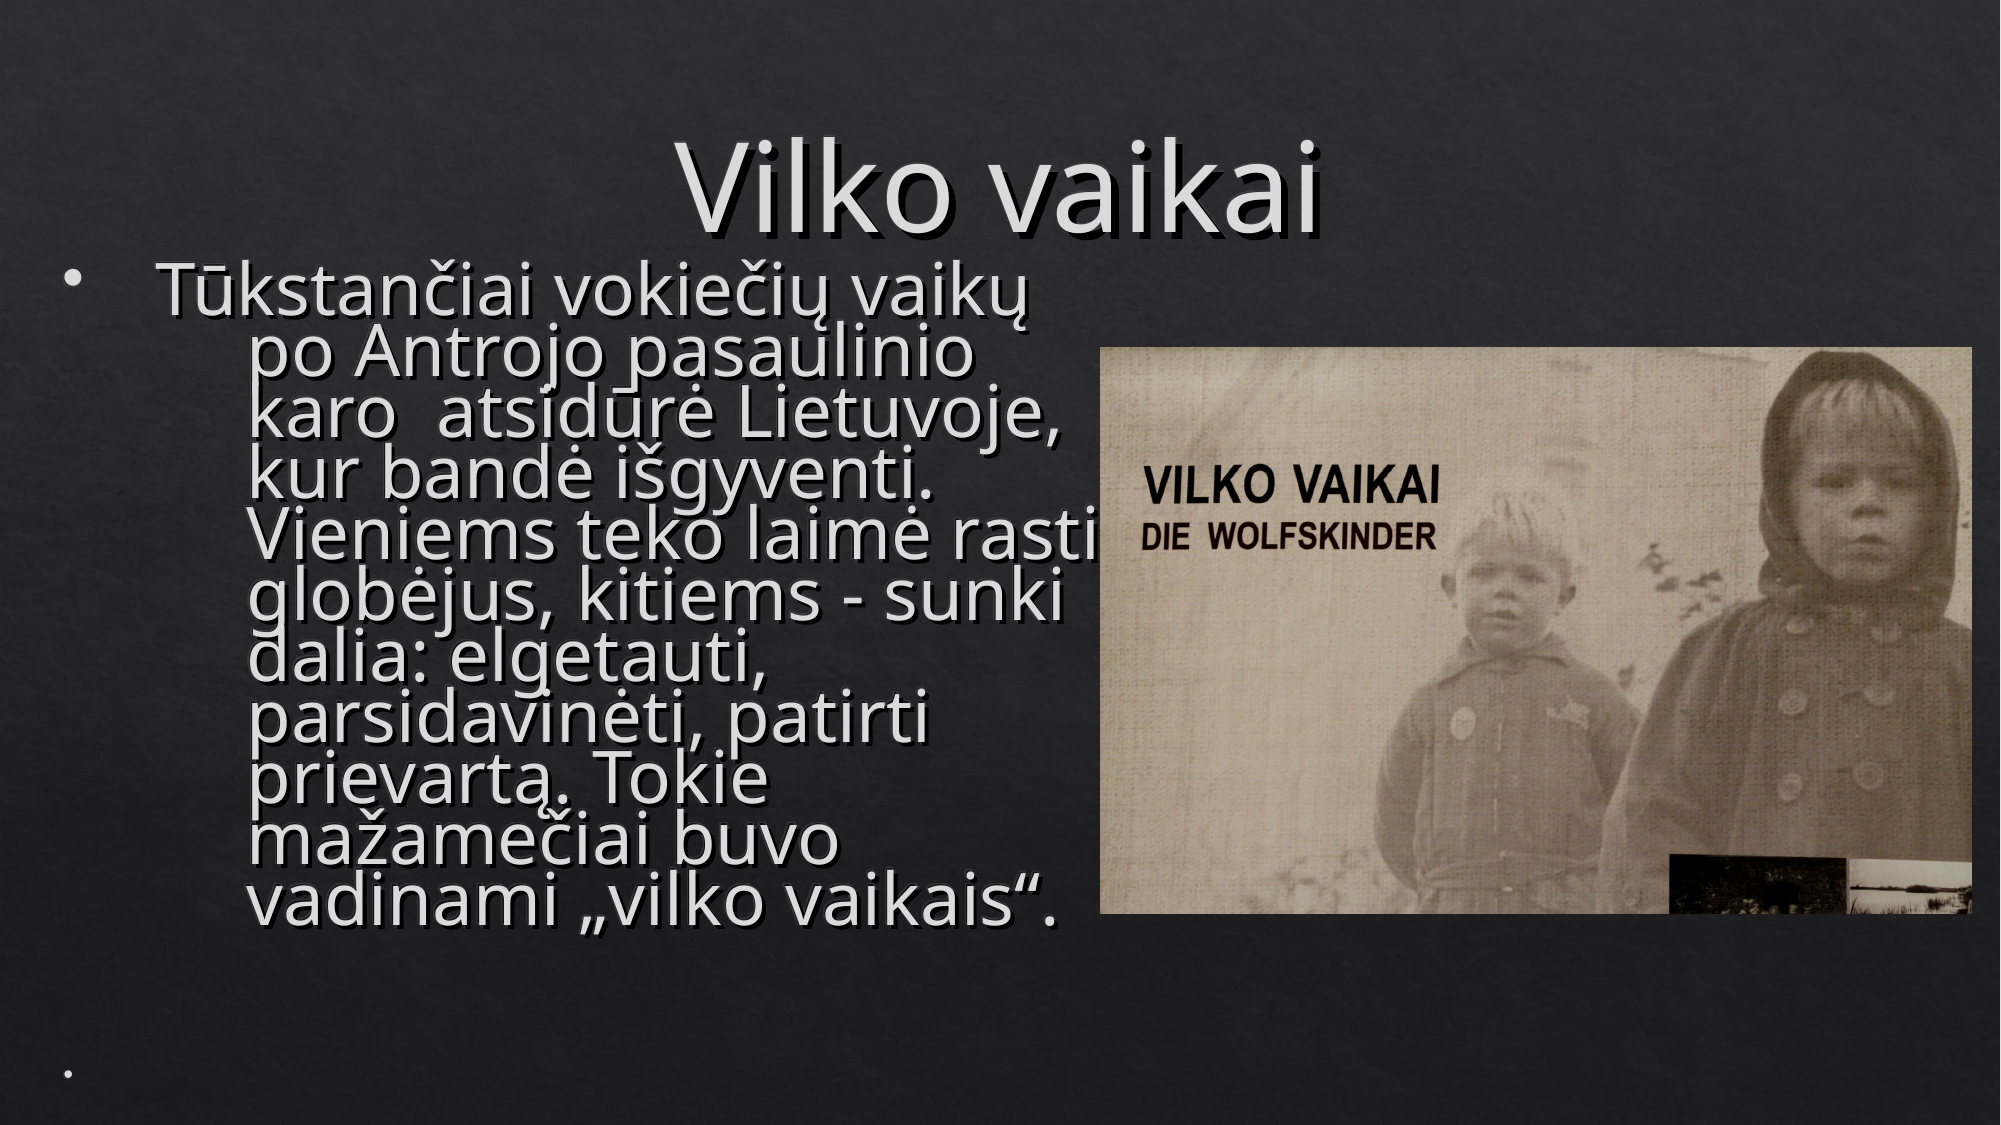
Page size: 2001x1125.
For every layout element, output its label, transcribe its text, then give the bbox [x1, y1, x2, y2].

title Vilko vaikai [149, 99, 1849, 260]
picture [1100, 347, 1972, 914]
list Tūkstančiai vokiečių vaikų po Antrojo pasaulinio karo atsidūrė Lietuvoje, kur bandė išgyventi. Vieniems teko laimė rasti globėjus, kitiems - sunki dalia: elgetauti, parsidavinėti, patirti prievartą. Tokie mažamečiai buvo vadinami „vilko vaikais“. [37, 259, 1122, 1069]
